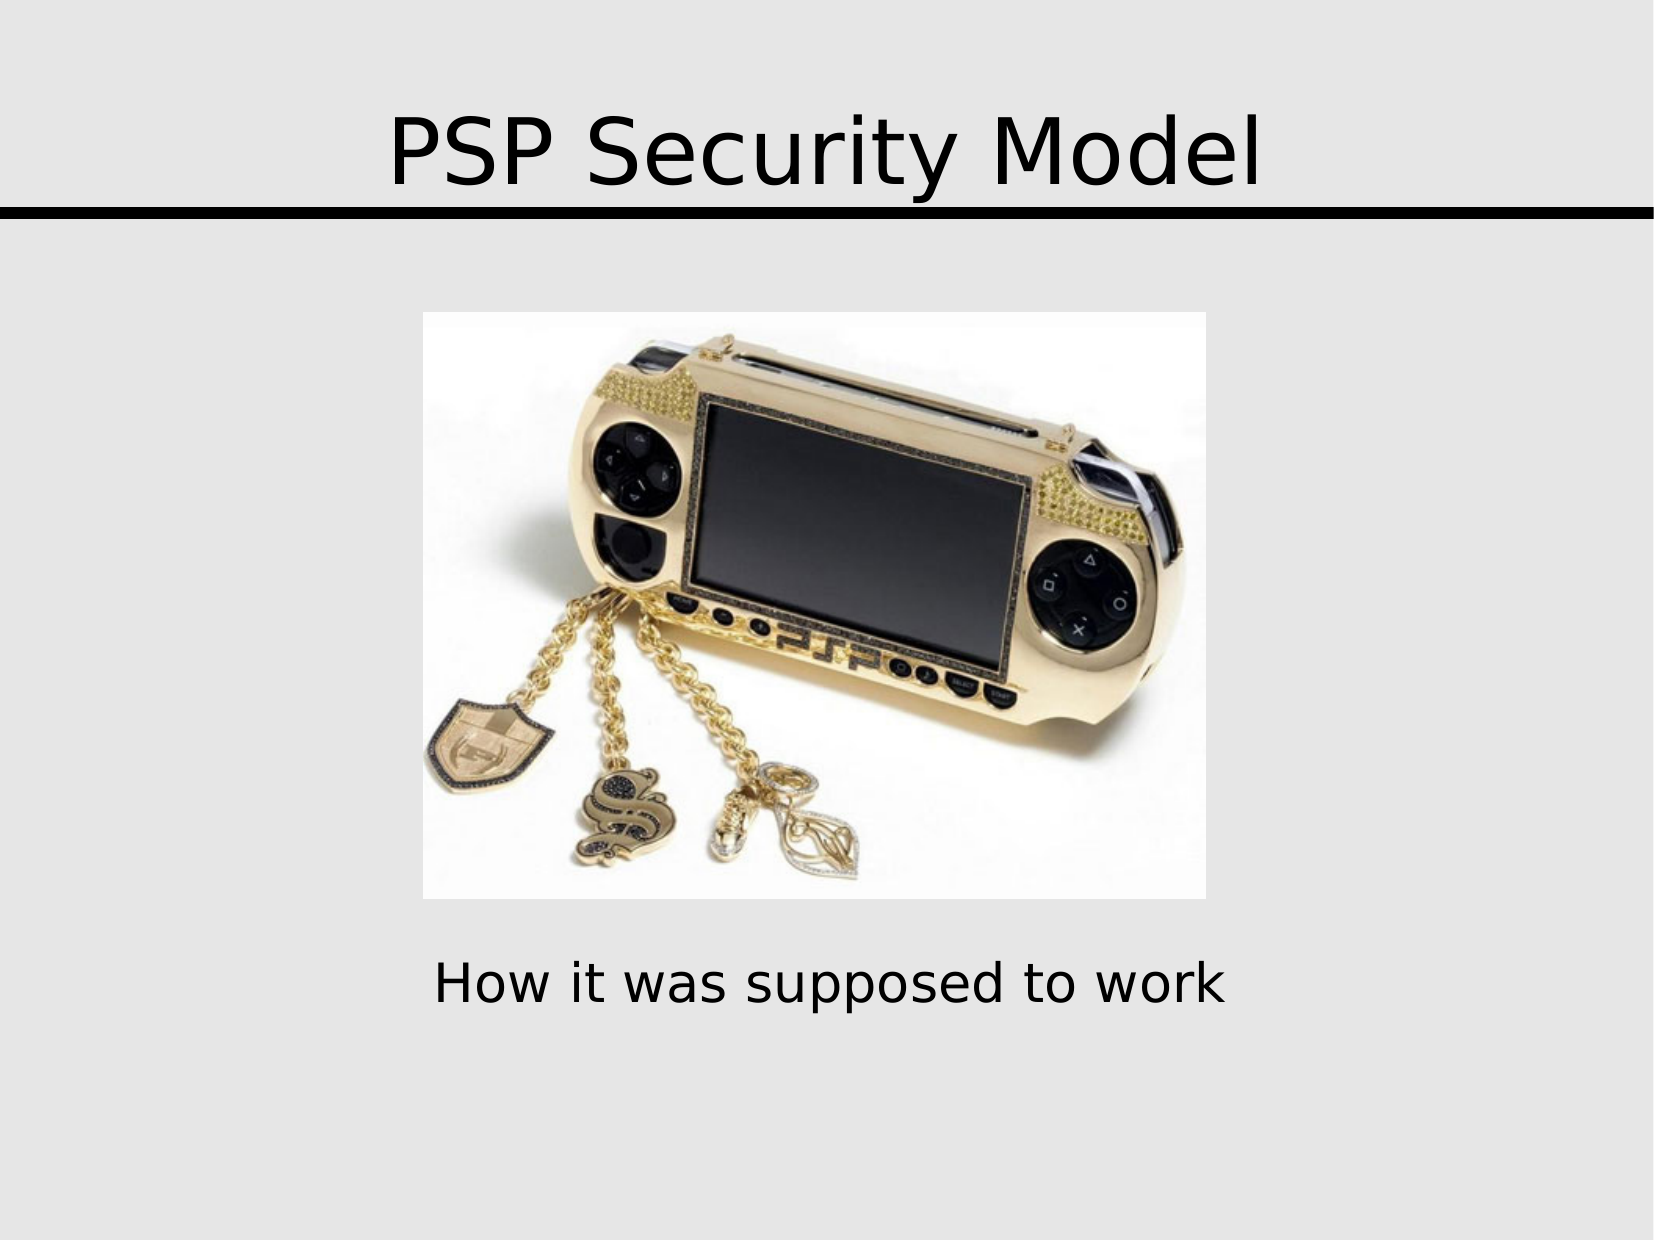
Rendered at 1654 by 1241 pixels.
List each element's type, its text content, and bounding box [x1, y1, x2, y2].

title PSP Security Model [82, 49, 1571, 257]
text_box How it was supposed to work [383, 944, 1243, 1023]
picture [423, 312, 1206, 899]
